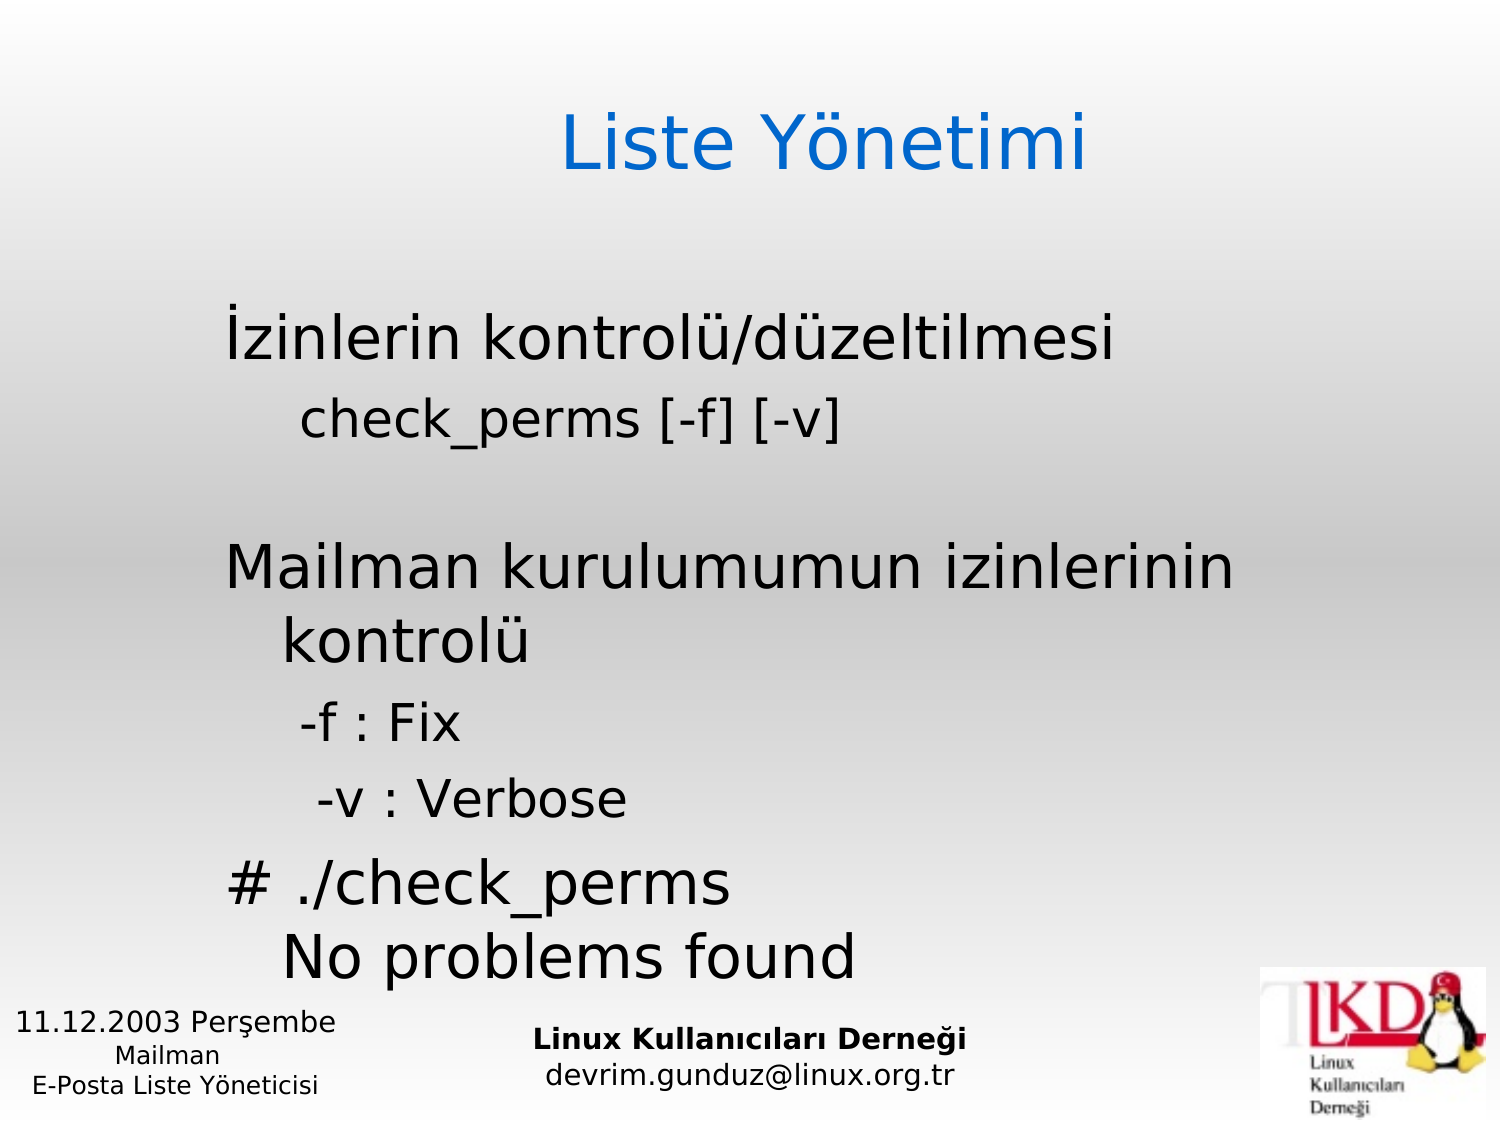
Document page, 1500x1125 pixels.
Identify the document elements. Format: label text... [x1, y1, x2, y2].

title Liste Yönetimi [224, 43, 1425, 238]
list İzinlerin kontrolü/düzeltilmesi check_perms [-f] [-v] Mailman kurulumumun izinlerinin kontrolü -f : Fix -v : Verbose # ./check_perms No problems found [224, 299, 1425, 990]
picture [1260, 967, 1486, 1120]
